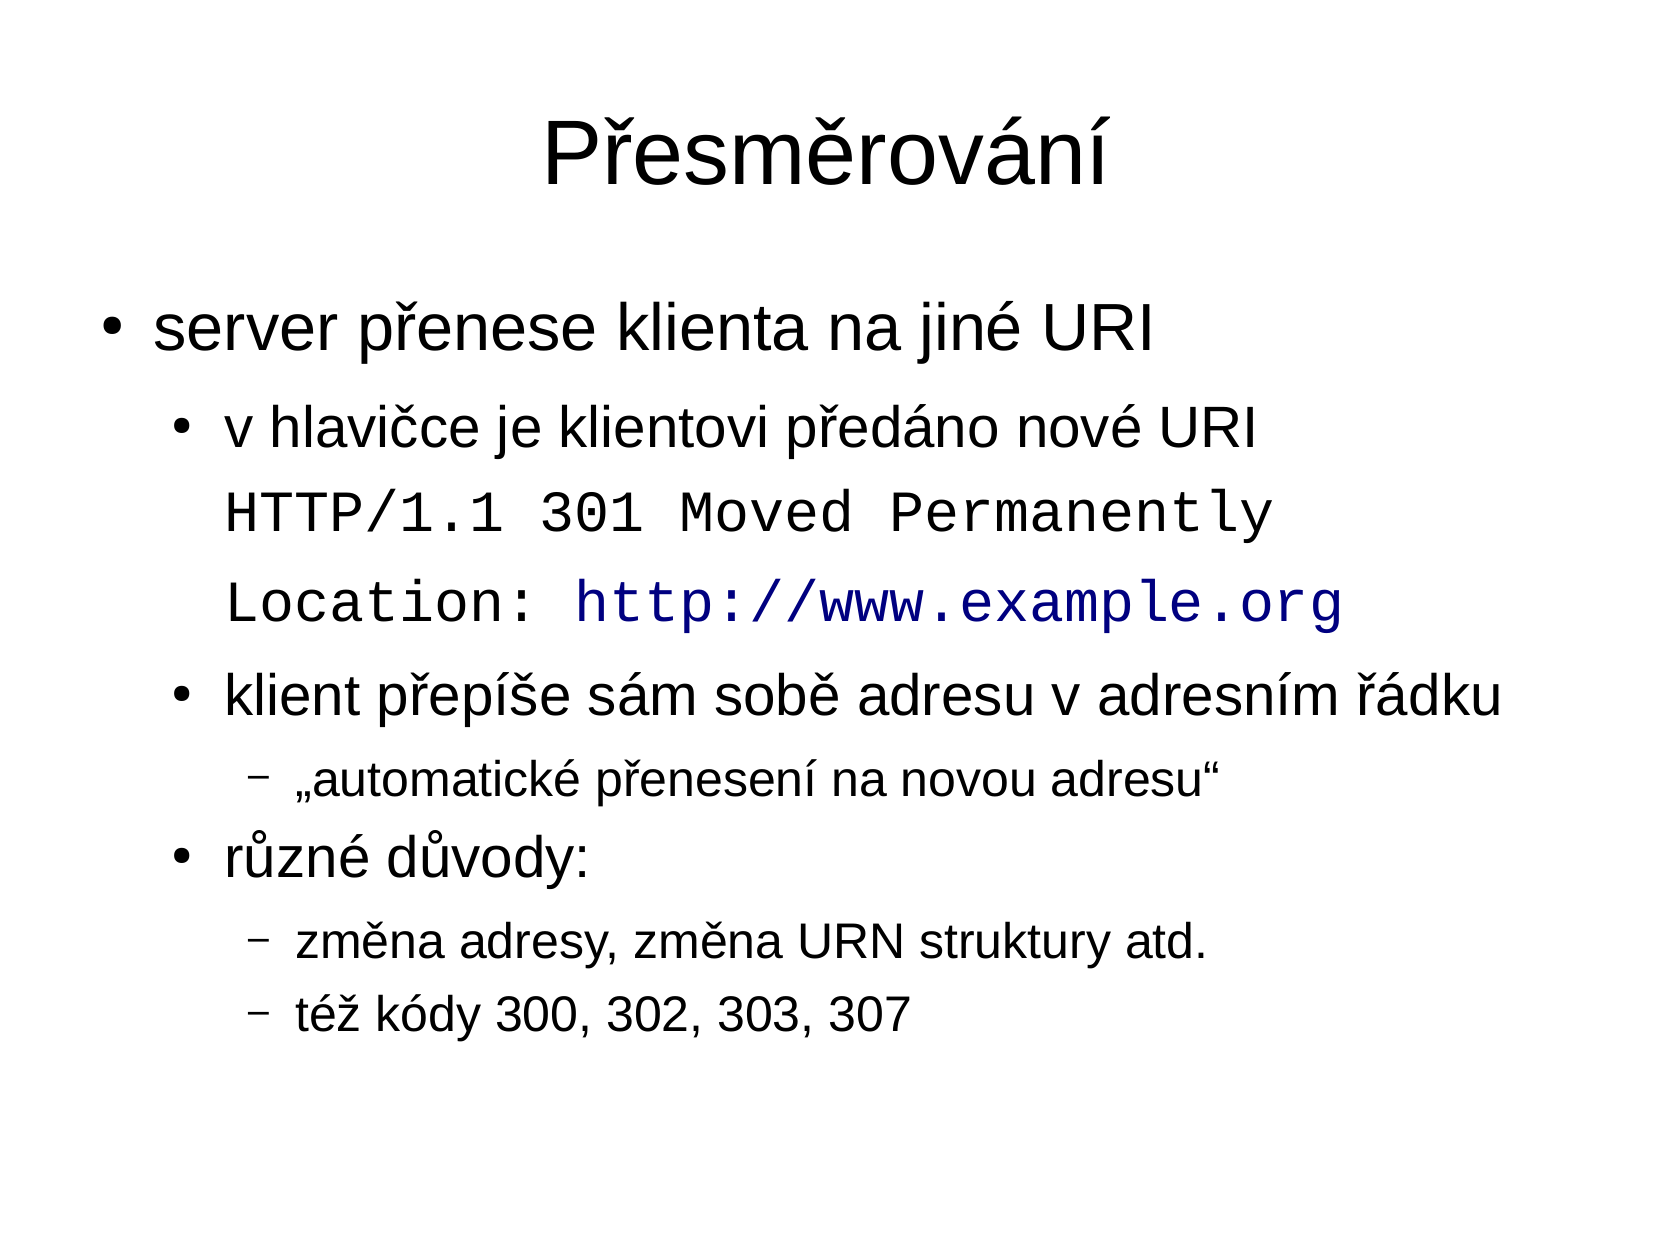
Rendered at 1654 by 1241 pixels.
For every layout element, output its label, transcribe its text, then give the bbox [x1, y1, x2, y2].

title Přesměrování [82, 49, 1571, 257]
list server přenese klienta na jiné URI v hlavičce je klientovi předáno nové URI HTTP/1.1 301 Moved Permanently Location: http://www.example.org klient přepíše sám sobě adresu v adresním řádku „automatické přenesení na novou adresu“ různé důvody: změna adresy, změna URN struktury atd. též kódy 300, 302, 303, 307 [82, 290, 1571, 1109]
